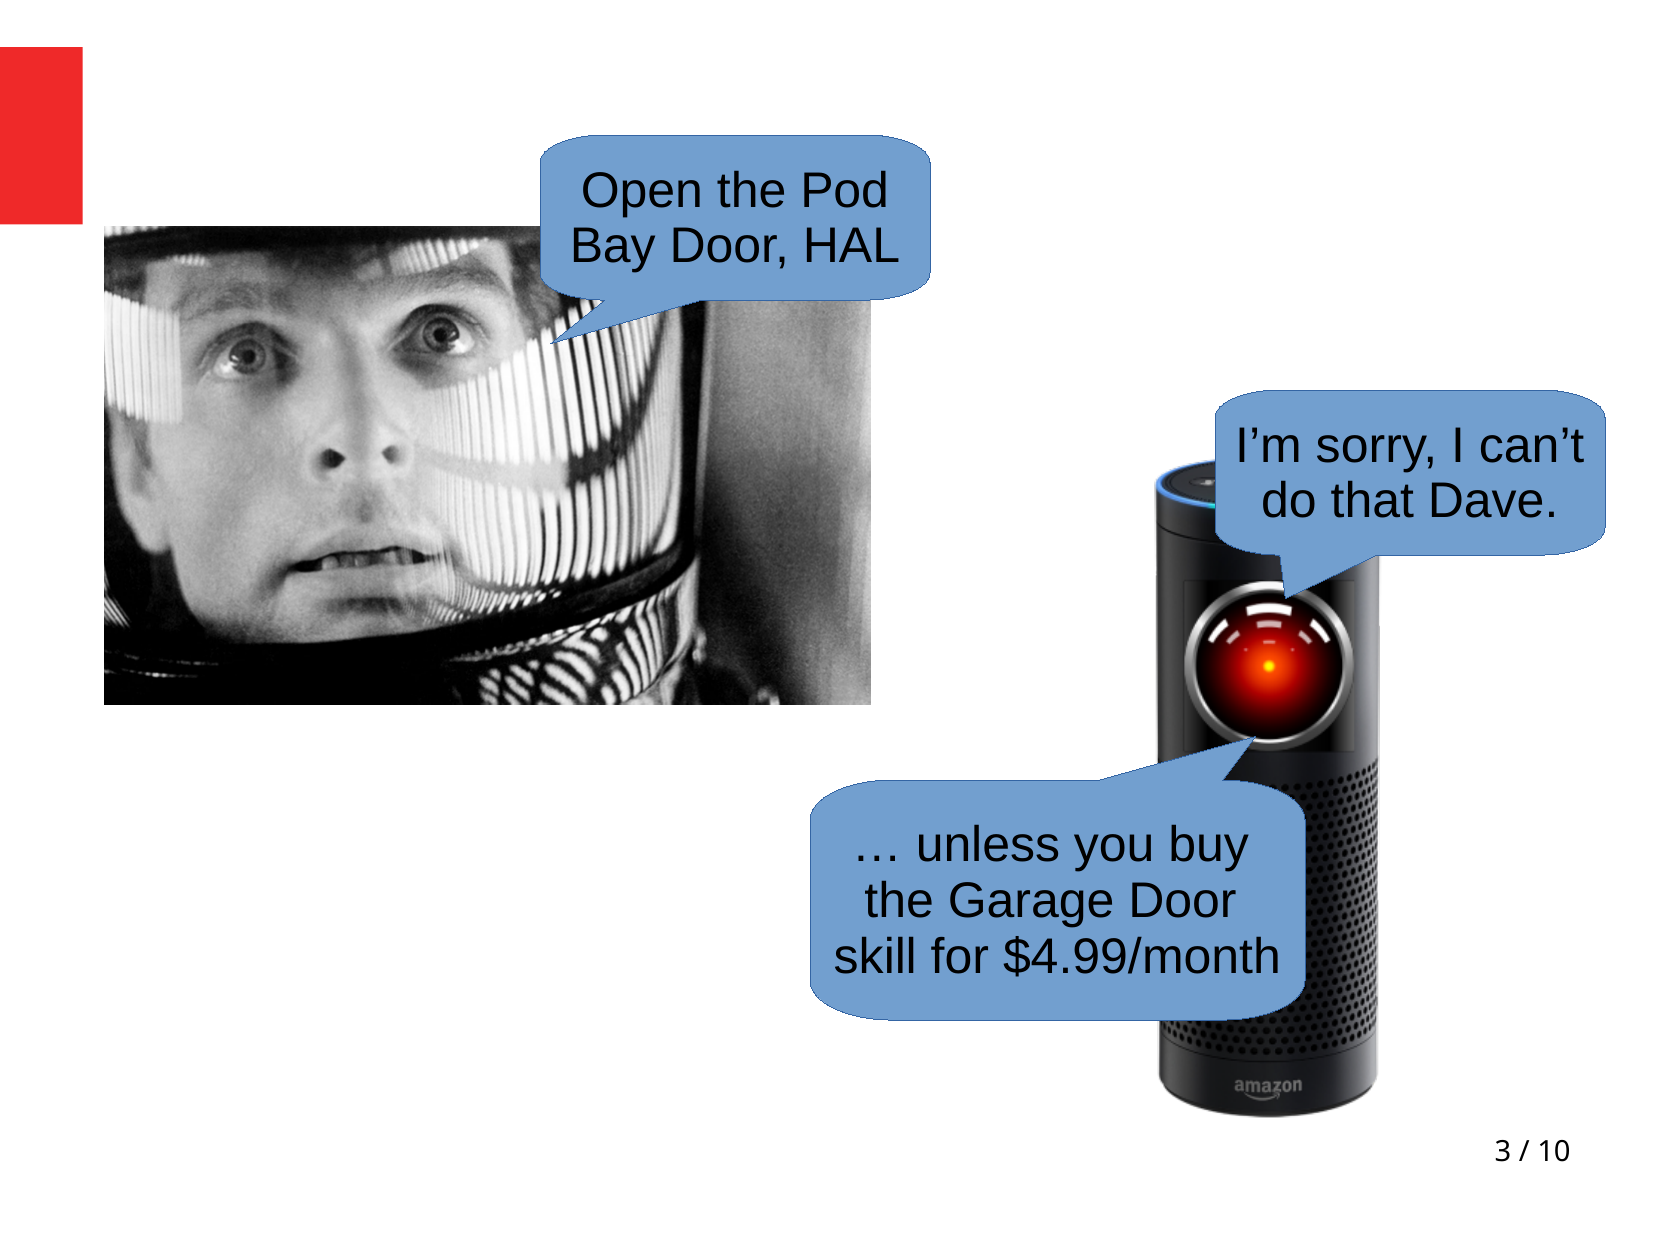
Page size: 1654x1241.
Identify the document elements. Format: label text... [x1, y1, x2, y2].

text_box Open the Pod Bay Door, HAL [540, 135, 931, 344]
picture [930, 449, 1606, 1126]
text_box … unless you buy the Garage Door skill for $4.99/month [810, 736, 1306, 1021]
text_box I’m sorry, I can’t do that Dave. [1215, 390, 1606, 599]
picture [104, 226, 871, 706]
